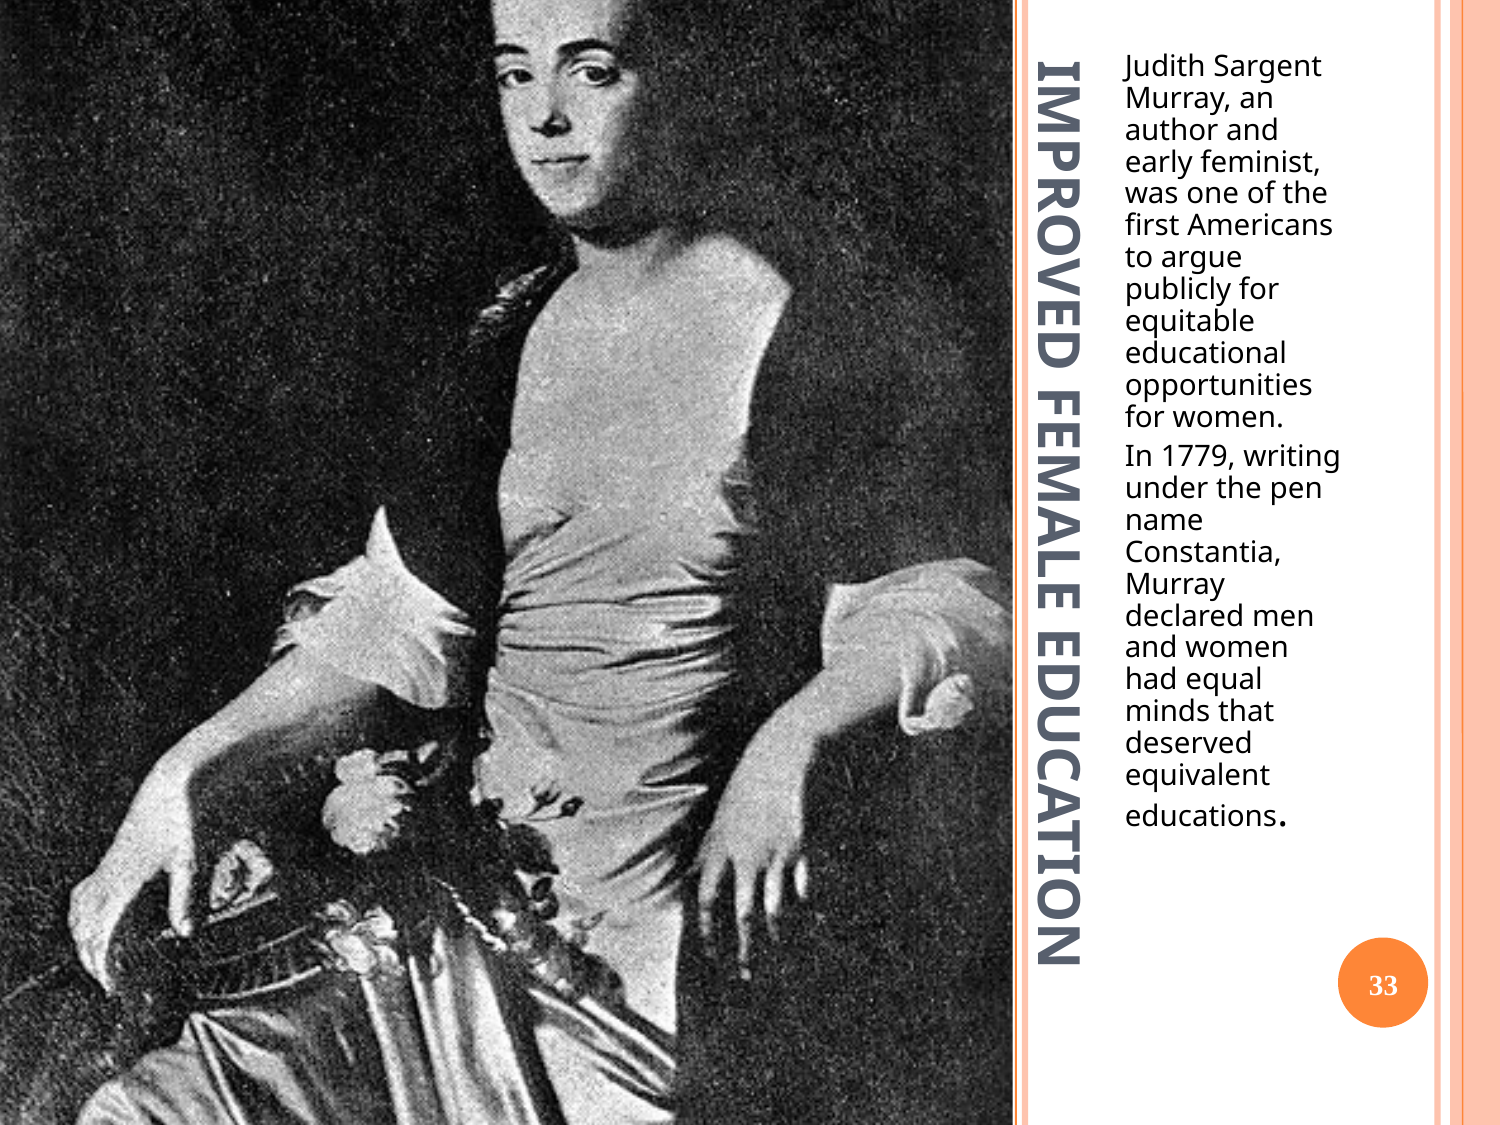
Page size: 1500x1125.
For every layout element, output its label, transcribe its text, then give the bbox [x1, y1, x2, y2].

title Improved Female Education [1029, 45, 1105, 1081]
list Judith Sargent Murray, an author and early feminist, was one of the first Americans to argue publicly for equitable educational opportunities for women. In 1779, writing under the pen name Constantia, Murray declared men and women had equal minds that deserved equivalent educations. [1109, 43, 1360, 857]
text_box [1074, 940, 1434, 1101]
picture [0, 0, 1013, 1125]
